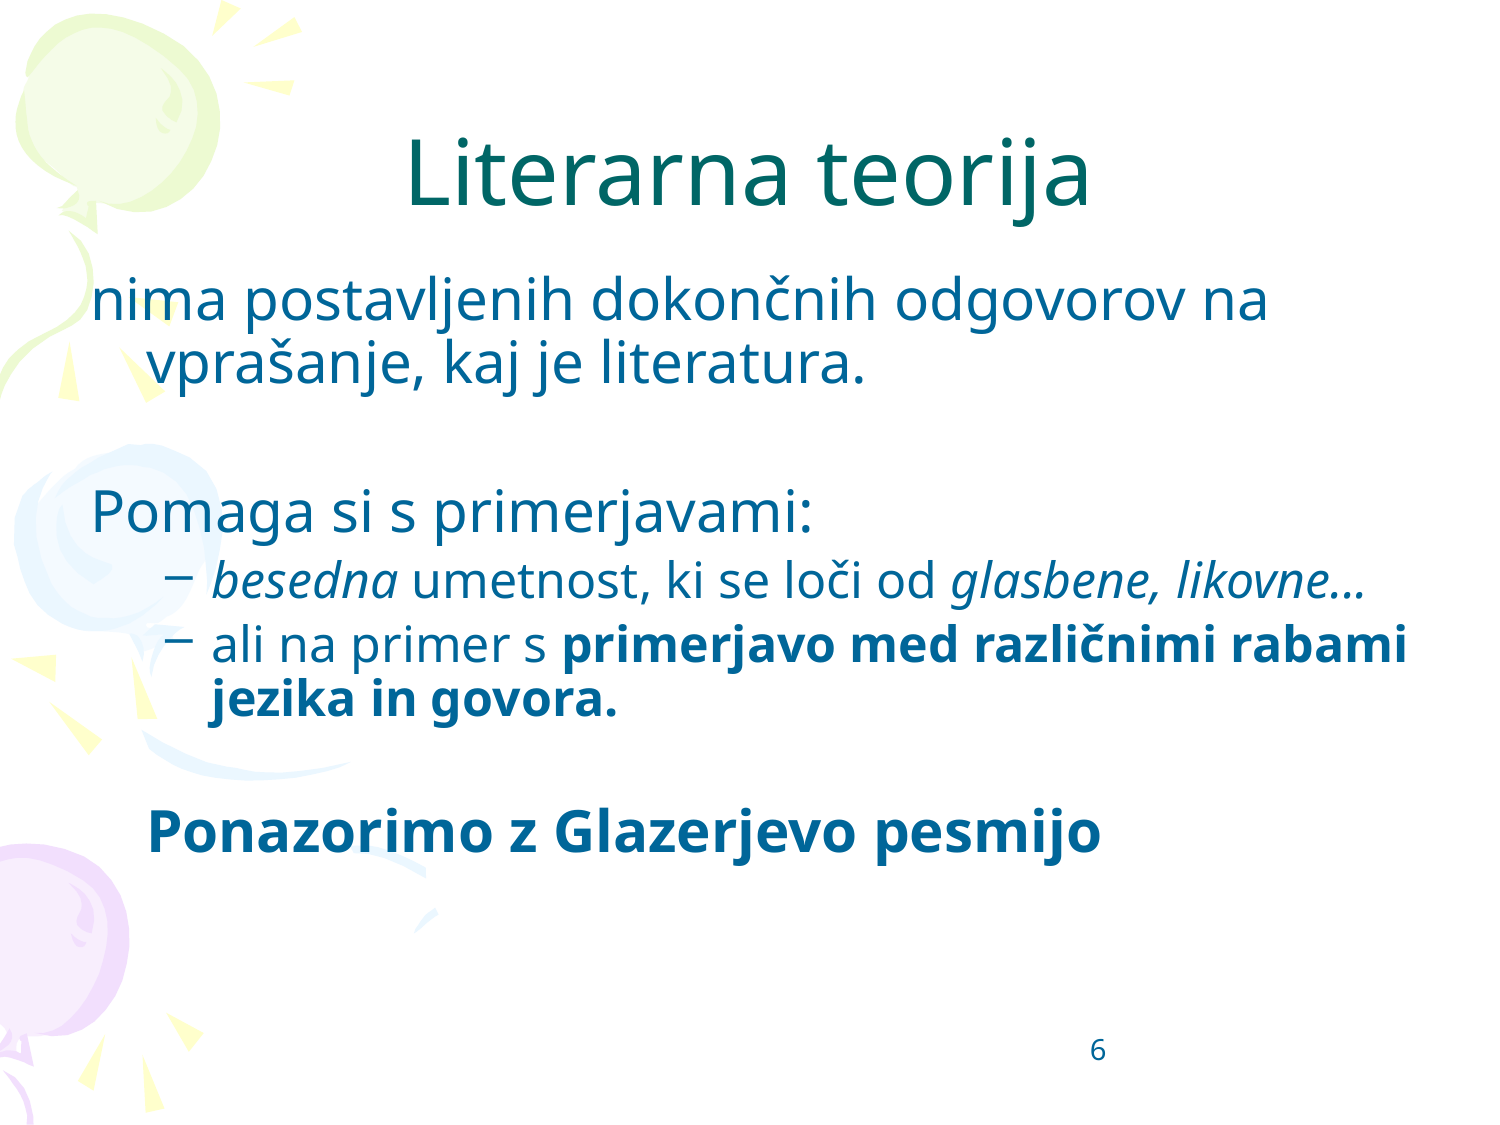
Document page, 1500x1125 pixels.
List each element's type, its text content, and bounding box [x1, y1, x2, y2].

slide_number <number> [1074, 1024, 1425, 1100]
list nima postavljenih dokončnih odgovorov na vprašanje, kaj je literatura. Pomaga si s primerjavami: besedna umetnost, ki se loči od glasbene, likovne... ali na primer s primerjavo med različnimi rabami jezika in govora. Ponazorimo z Glazerjevo pesmijo [75, 262, 1425, 994]
title Literarna teorija [72, 16, 1425, 233]
